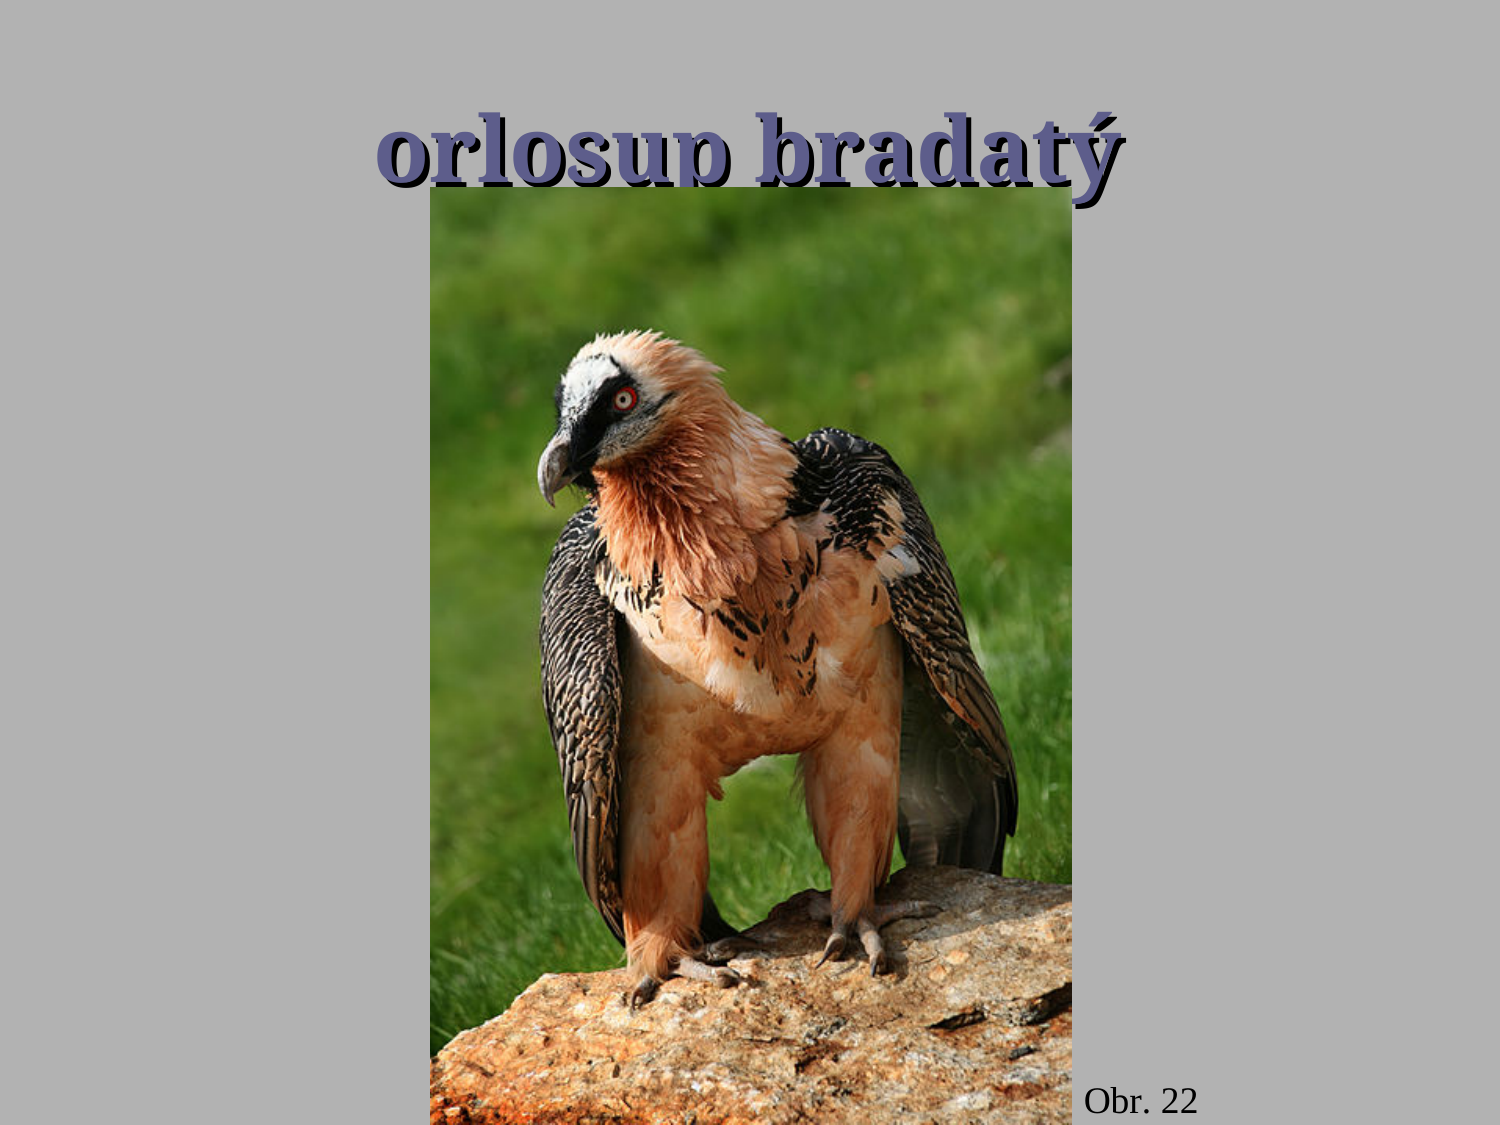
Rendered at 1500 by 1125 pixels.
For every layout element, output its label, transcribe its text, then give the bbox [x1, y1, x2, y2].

text_box Obr. 22 [1068, 1068, 1258, 1125]
picture [430, 187, 1072, 1125]
title orlosup bradatý [49, 37, 1446, 255]
